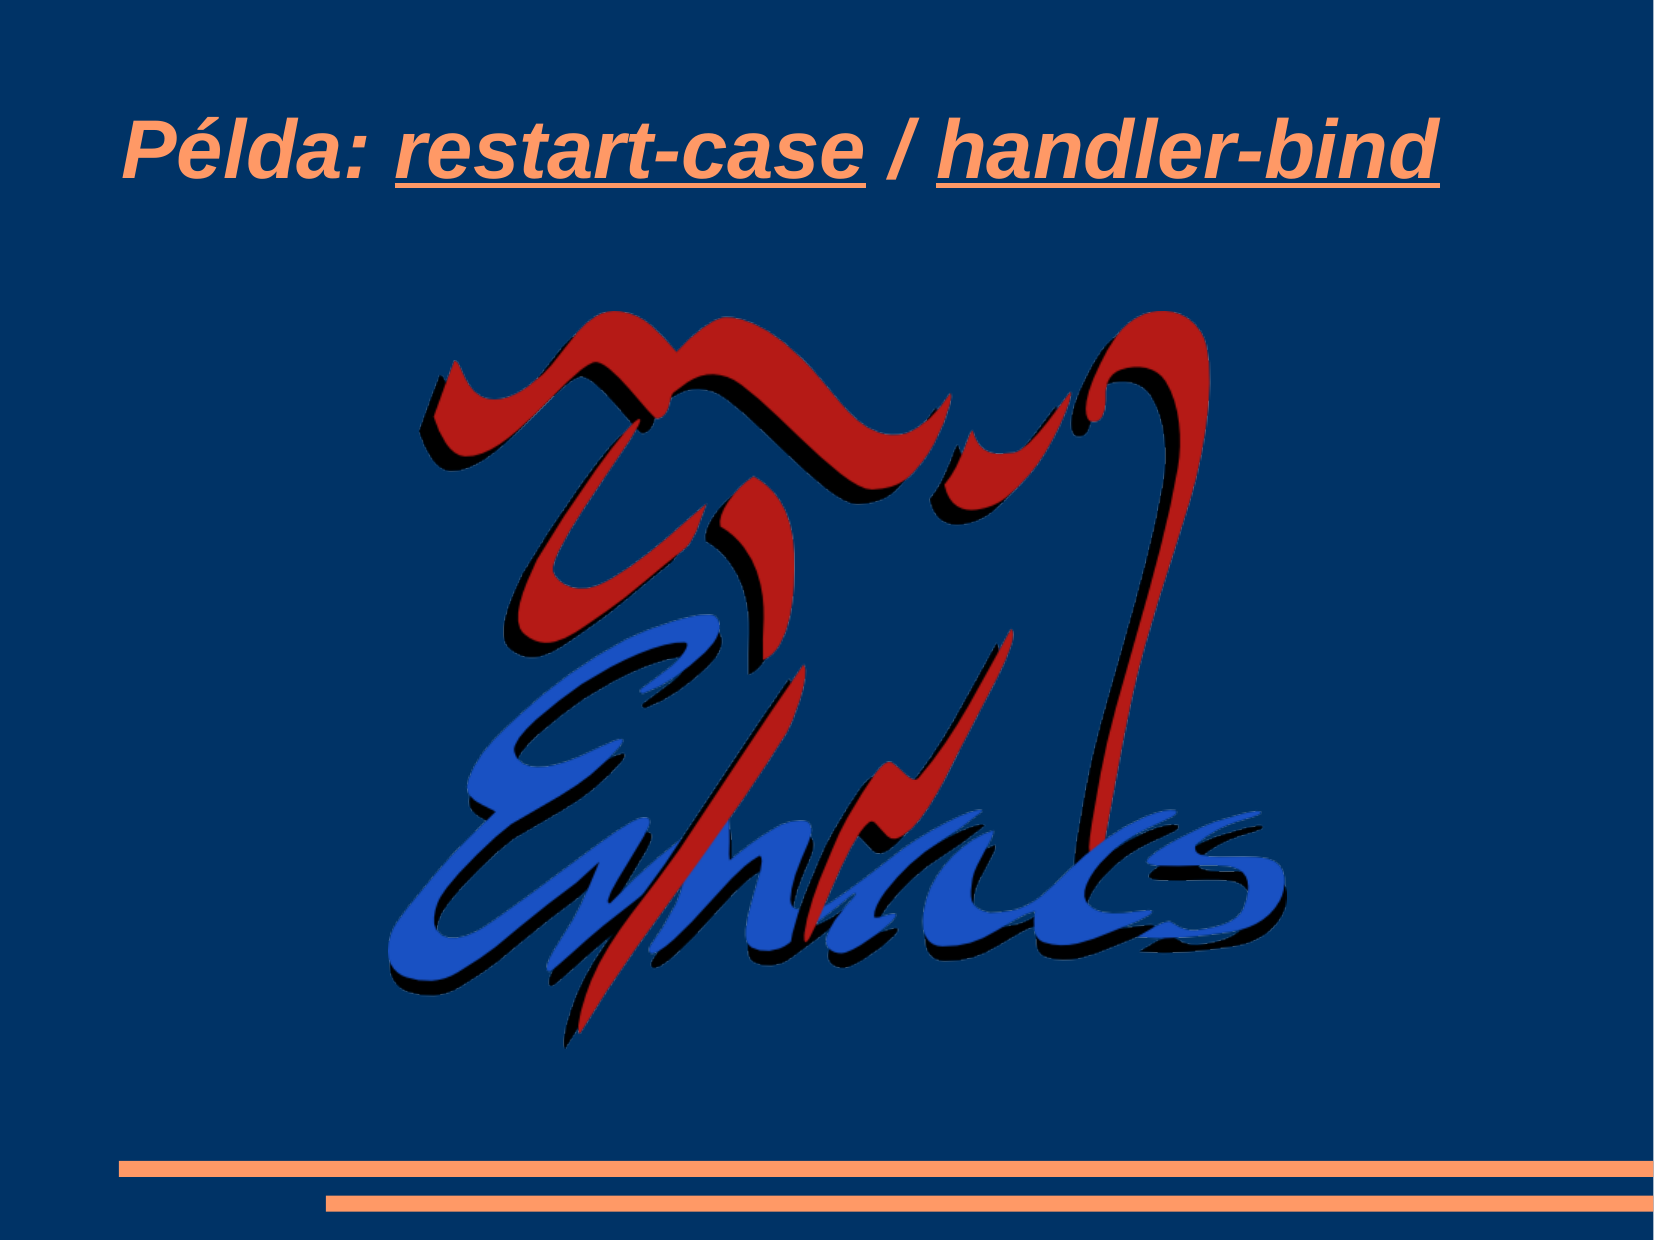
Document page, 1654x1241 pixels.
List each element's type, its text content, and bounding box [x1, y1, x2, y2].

picture [388, 311, 1287, 1049]
title Példa: restart-case / handler-bind [121, 46, 1534, 254]
